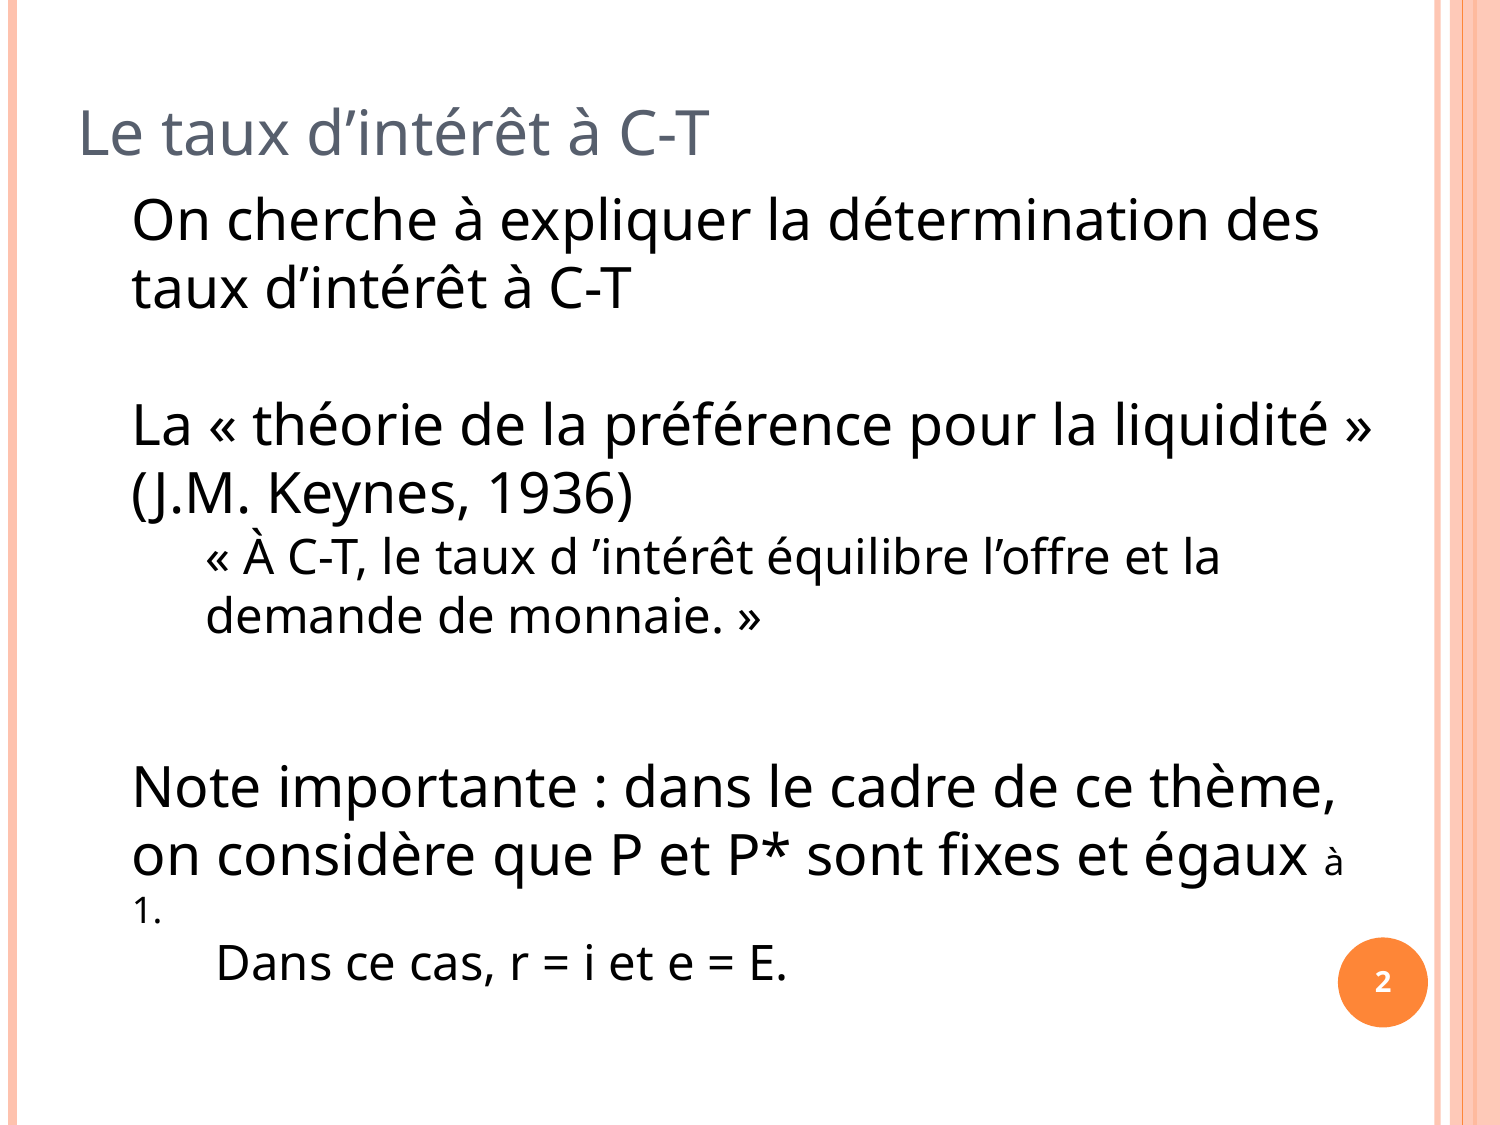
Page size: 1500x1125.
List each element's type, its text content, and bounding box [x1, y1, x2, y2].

list On cherche à expliquer la détermination des taux d’intérêt à C-T La « théorie de la préférence pour la liquidité » (J.M. Keynes, 1936) « À C-T, le taux d ’intérêt équilibre l’offre et la demande de monnaie. » Note importante : dans le cadre de ce thème, on considère que P et P* sont fixes et égaux à 1. Dans ce cas, r = i et e = E. [117, 175, 1393, 1000]
slide_number <numéro> [1333, 940, 1434, 1027]
title Le taux d’intérêt à C-T [62, 37, 1450, 176]
